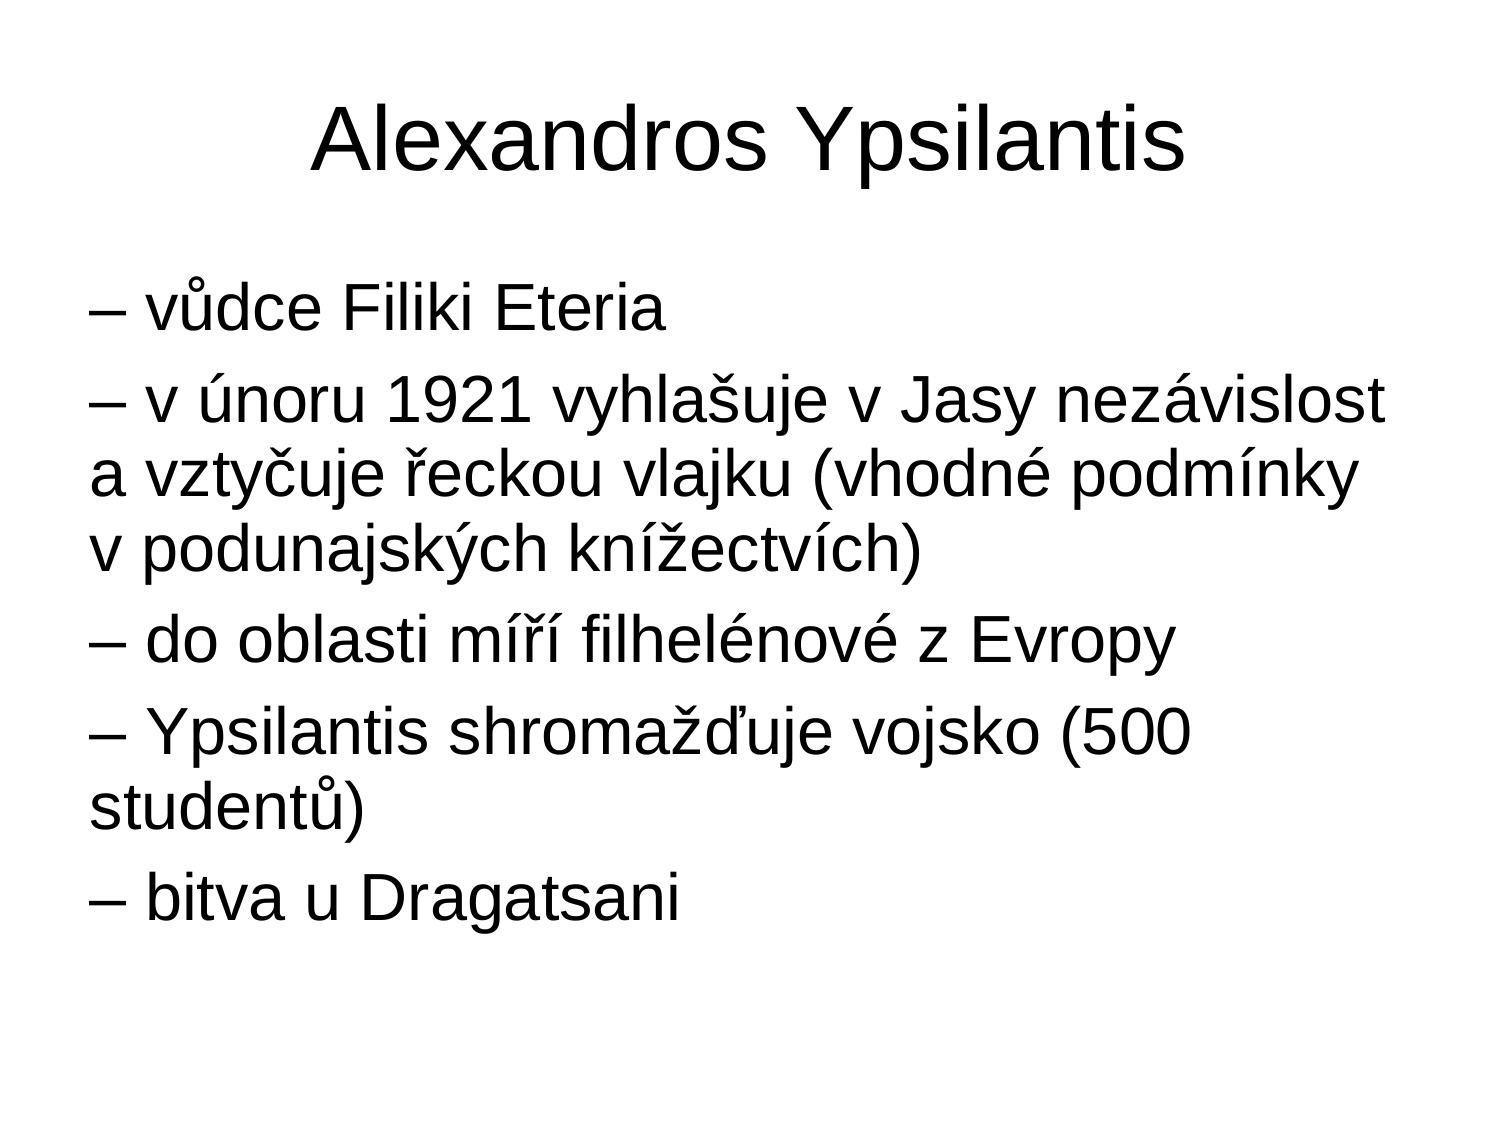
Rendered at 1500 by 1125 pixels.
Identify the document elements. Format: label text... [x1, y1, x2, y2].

list – vůdce Filiki Eteria – v únoru 1921 vyhlašuje v Jasy nezávislost a vztyčuje řeckou vlajku (vhodné podmínky v podunajských knížectvích) – do oblasti míří filhelénové z Evropy – Ypsilantis shromažďuje vojsko (500 studentů) – bitva u Dragatsani [74, 262, 1425, 1034]
title Alexandros Ypsilantis [74, 20, 1425, 257]
